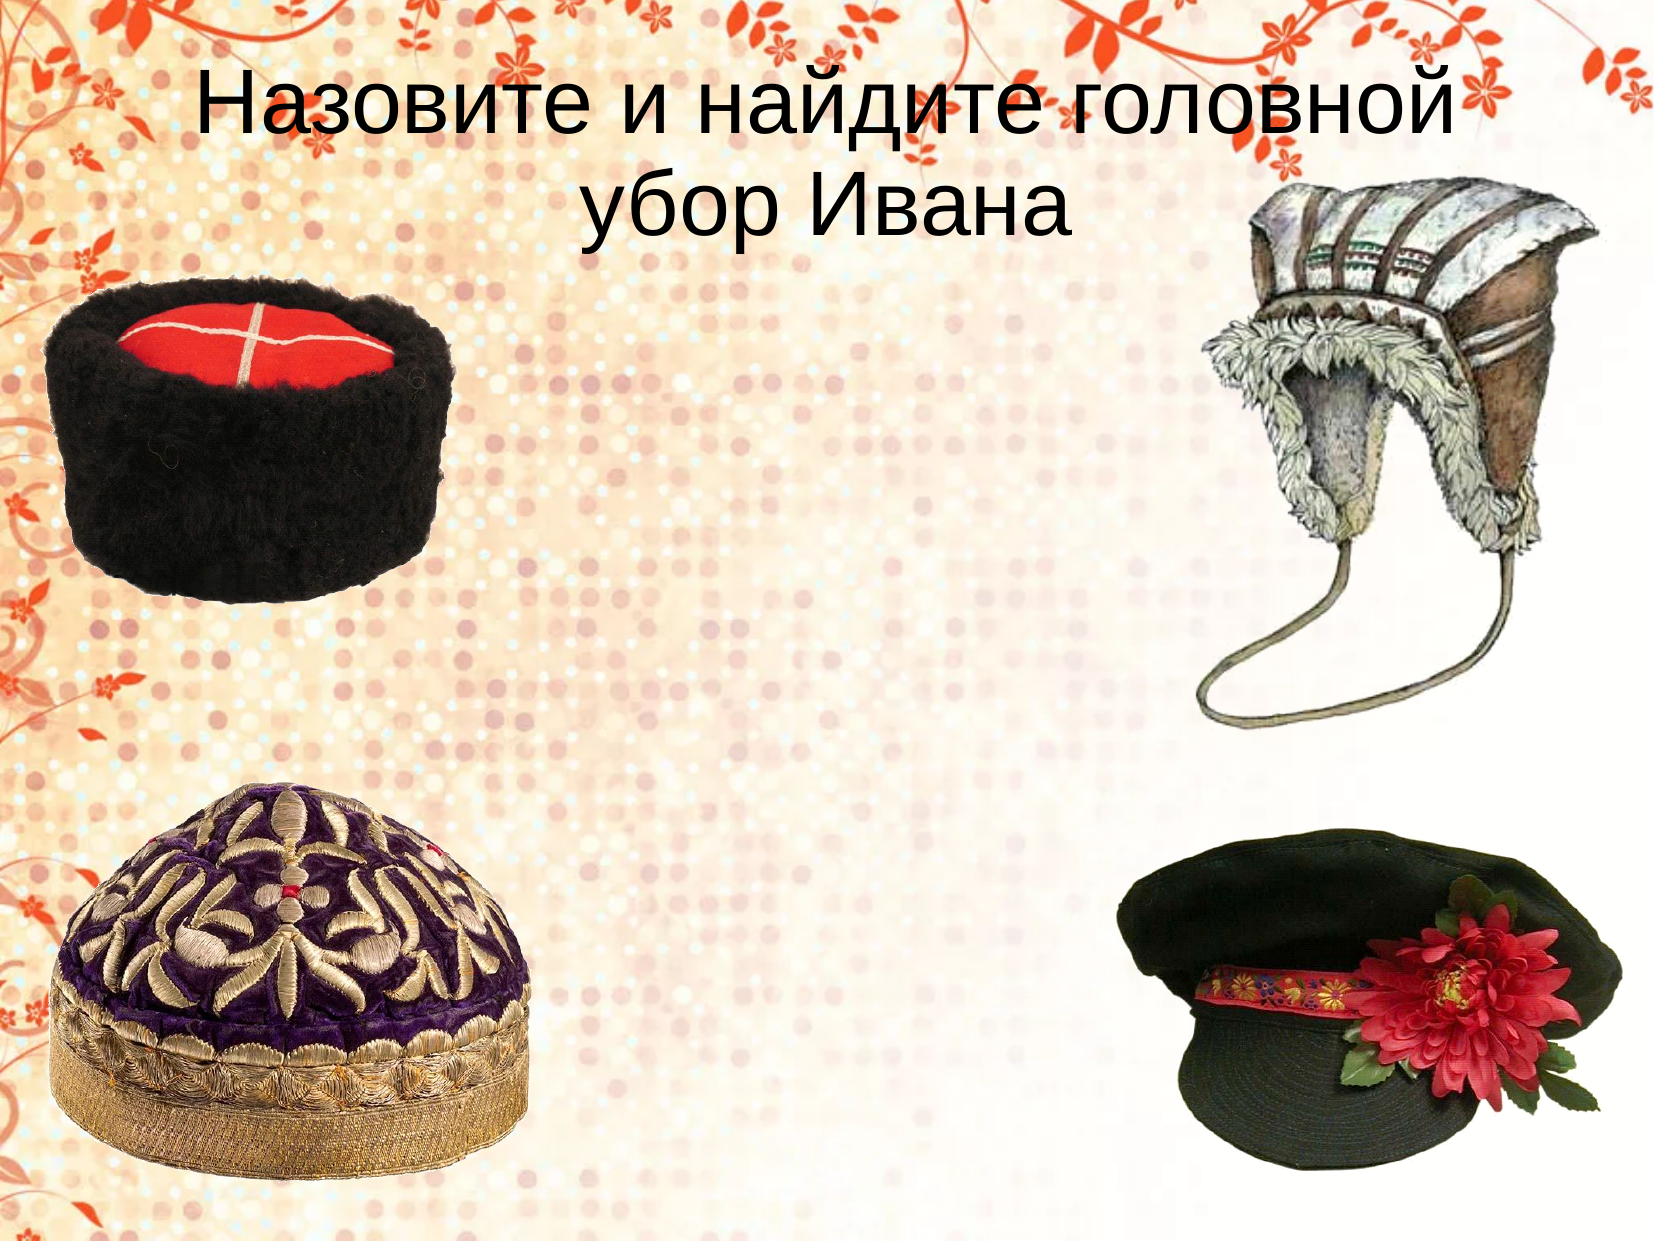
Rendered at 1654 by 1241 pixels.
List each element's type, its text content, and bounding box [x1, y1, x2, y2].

picture [0, 0, 1654, 1241]
title Назовите и найдите головной убор Ивана [82, 49, 1571, 257]
